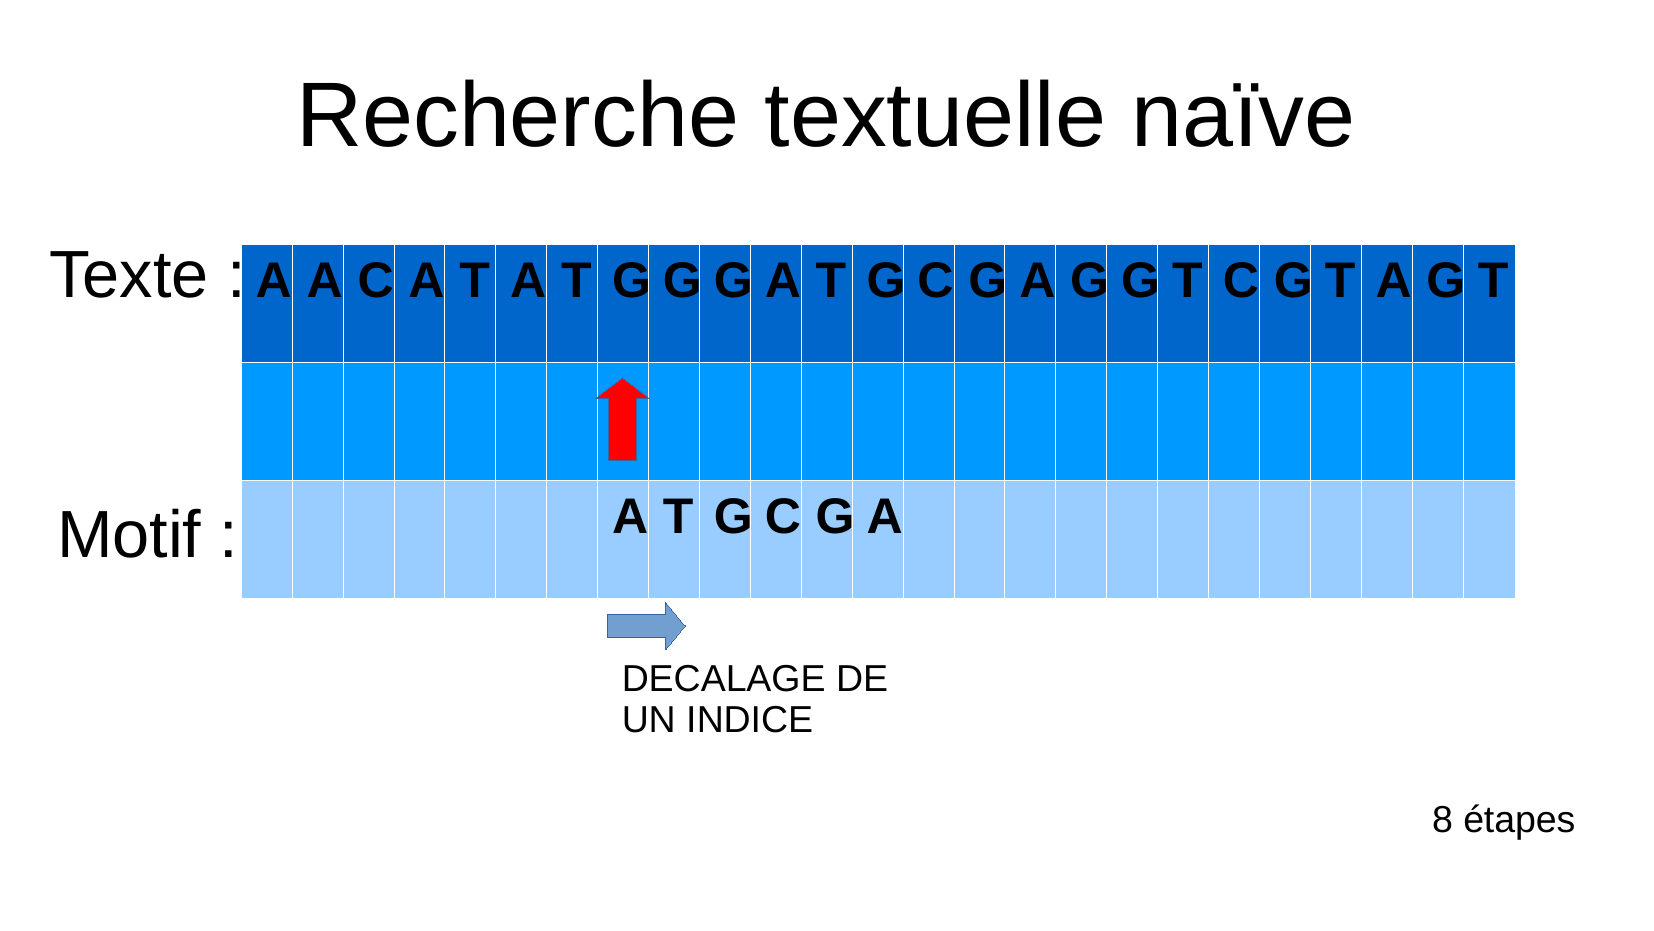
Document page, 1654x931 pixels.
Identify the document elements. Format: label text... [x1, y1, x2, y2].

table_cell C [751, 481, 801, 598]
table_header A [1362, 245, 1412, 362]
text_box 8 étapes [1417, 791, 1630, 851]
table_cell [547, 363, 597, 480]
table_header G [598, 245, 648, 362]
table_cell [1464, 363, 1515, 480]
table_cell [598, 363, 648, 396]
table_header G [853, 245, 903, 362]
table_cell [904, 481, 954, 598]
table_header T [547, 245, 597, 362]
table_cell [1209, 481, 1259, 598]
table_header T [1464, 245, 1515, 362]
table_cell [242, 481, 292, 598]
table_cell [1464, 481, 1515, 598]
table_cell [649, 363, 699, 480]
table_cell [1260, 363, 1310, 480]
table_header G [955, 245, 1004, 362]
table_cell [445, 363, 495, 480]
text_box DECALAGE DE UN INDICE [607, 649, 916, 749]
table_cell [904, 363, 954, 480]
table_cell [853, 363, 903, 480]
table_cell [1056, 481, 1106, 598]
table_cell [1362, 363, 1412, 480]
table_header A [1005, 245, 1055, 362]
table_header A [293, 245, 343, 362]
table_cell [1413, 481, 1463, 598]
table_cell [395, 481, 444, 598]
table_cell [1107, 363, 1157, 480]
text_box [607, 602, 686, 649]
table_cell [1209, 363, 1259, 480]
table_cell [700, 363, 750, 480]
table_header G [649, 245, 699, 362]
table_header C [904, 245, 954, 362]
table_header T [1311, 245, 1361, 362]
table_header A [395, 245, 444, 362]
table_header G [1260, 245, 1310, 362]
text_box [595, 377, 650, 461]
table_cell [395, 363, 444, 480]
table_cell G [700, 481, 750, 598]
table_cell [1056, 363, 1106, 480]
table_header A [496, 245, 546, 362]
table_cell A [853, 481, 903, 598]
table_cell [547, 481, 597, 598]
table_cell [1158, 363, 1208, 480]
table_cell [242, 363, 292, 480]
table_cell [293, 481, 343, 598]
table_cell [955, 481, 1004, 598]
table_cell [955, 363, 1004, 480]
table_header T [445, 245, 495, 362]
table_cell [1260, 481, 1310, 598]
table_cell T [649, 481, 699, 598]
table_cell [598, 399, 648, 480]
table_cell [1362, 481, 1412, 598]
table_cell [496, 363, 546, 480]
table_header G [700, 245, 750, 362]
table_cell [1311, 481, 1361, 598]
table_header T [1158, 245, 1208, 362]
table_cell [496, 481, 546, 598]
table_cell [344, 363, 394, 480]
table_header A [242, 245, 292, 362]
table_cell A [598, 481, 648, 598]
table_header G [1107, 245, 1157, 362]
table_cell [1158, 481, 1208, 598]
table_cell G [802, 481, 852, 598]
table_cell [1311, 363, 1361, 480]
table_header T [802, 245, 852, 362]
table_cell [1005, 481, 1055, 598]
table_cell [1413, 363, 1463, 480]
table_cell [751, 363, 801, 480]
table_header G [1413, 245, 1463, 362]
table_cell [1005, 363, 1055, 480]
subtitle Texte : [35, 217, 260, 331]
table_cell [293, 363, 343, 480]
table_header A [751, 245, 801, 362]
table_cell [445, 481, 495, 598]
table_header C [1209, 245, 1259, 362]
table_cell [802, 363, 852, 480]
table_cell [344, 481, 394, 598]
table_header C [344, 245, 394, 362]
table_cell [1107, 481, 1157, 598]
title Recherche textuelle naïve [82, 37, 1571, 193]
text_box Motif : [35, 477, 241, 591]
table_header G [1056, 245, 1106, 362]
